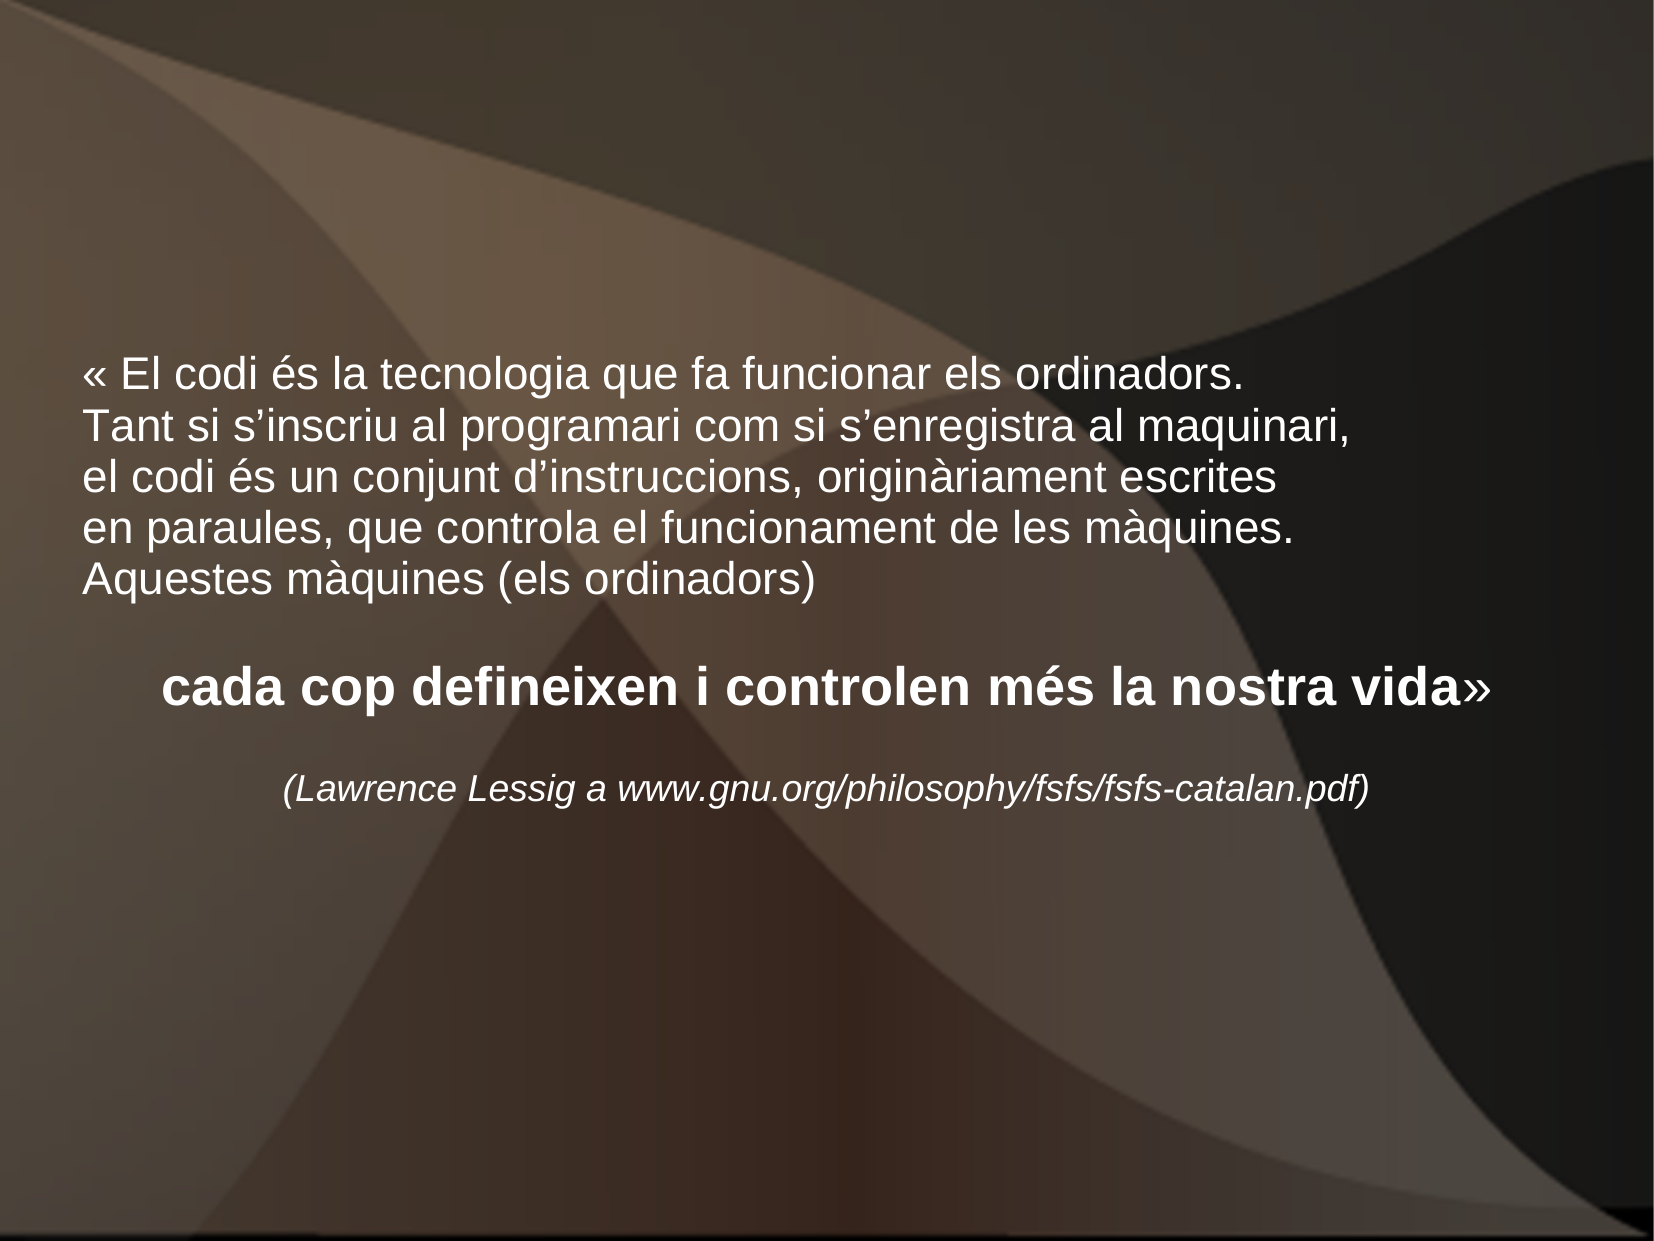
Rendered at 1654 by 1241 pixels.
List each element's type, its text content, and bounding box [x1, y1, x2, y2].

subtitle « El codi és la tecnologia que fa funcionar els ordinadors. Tant si s’inscriu al programari com si s’enregistra al maquinari, el codi és un conjunt d’instruccions, originàriament escrites en paraules, que controla el funcionament de les màquines. Aquestes màquines (els ordinadors) cada cop defineixen i controlen més la nostra vida» (Lawrence Lessig a www.gnu.org/philosophy/fsfs/fsfs-catalan.pdf) [82, 49, 1571, 1109]
picture [0, 0, 1654, 1241]
